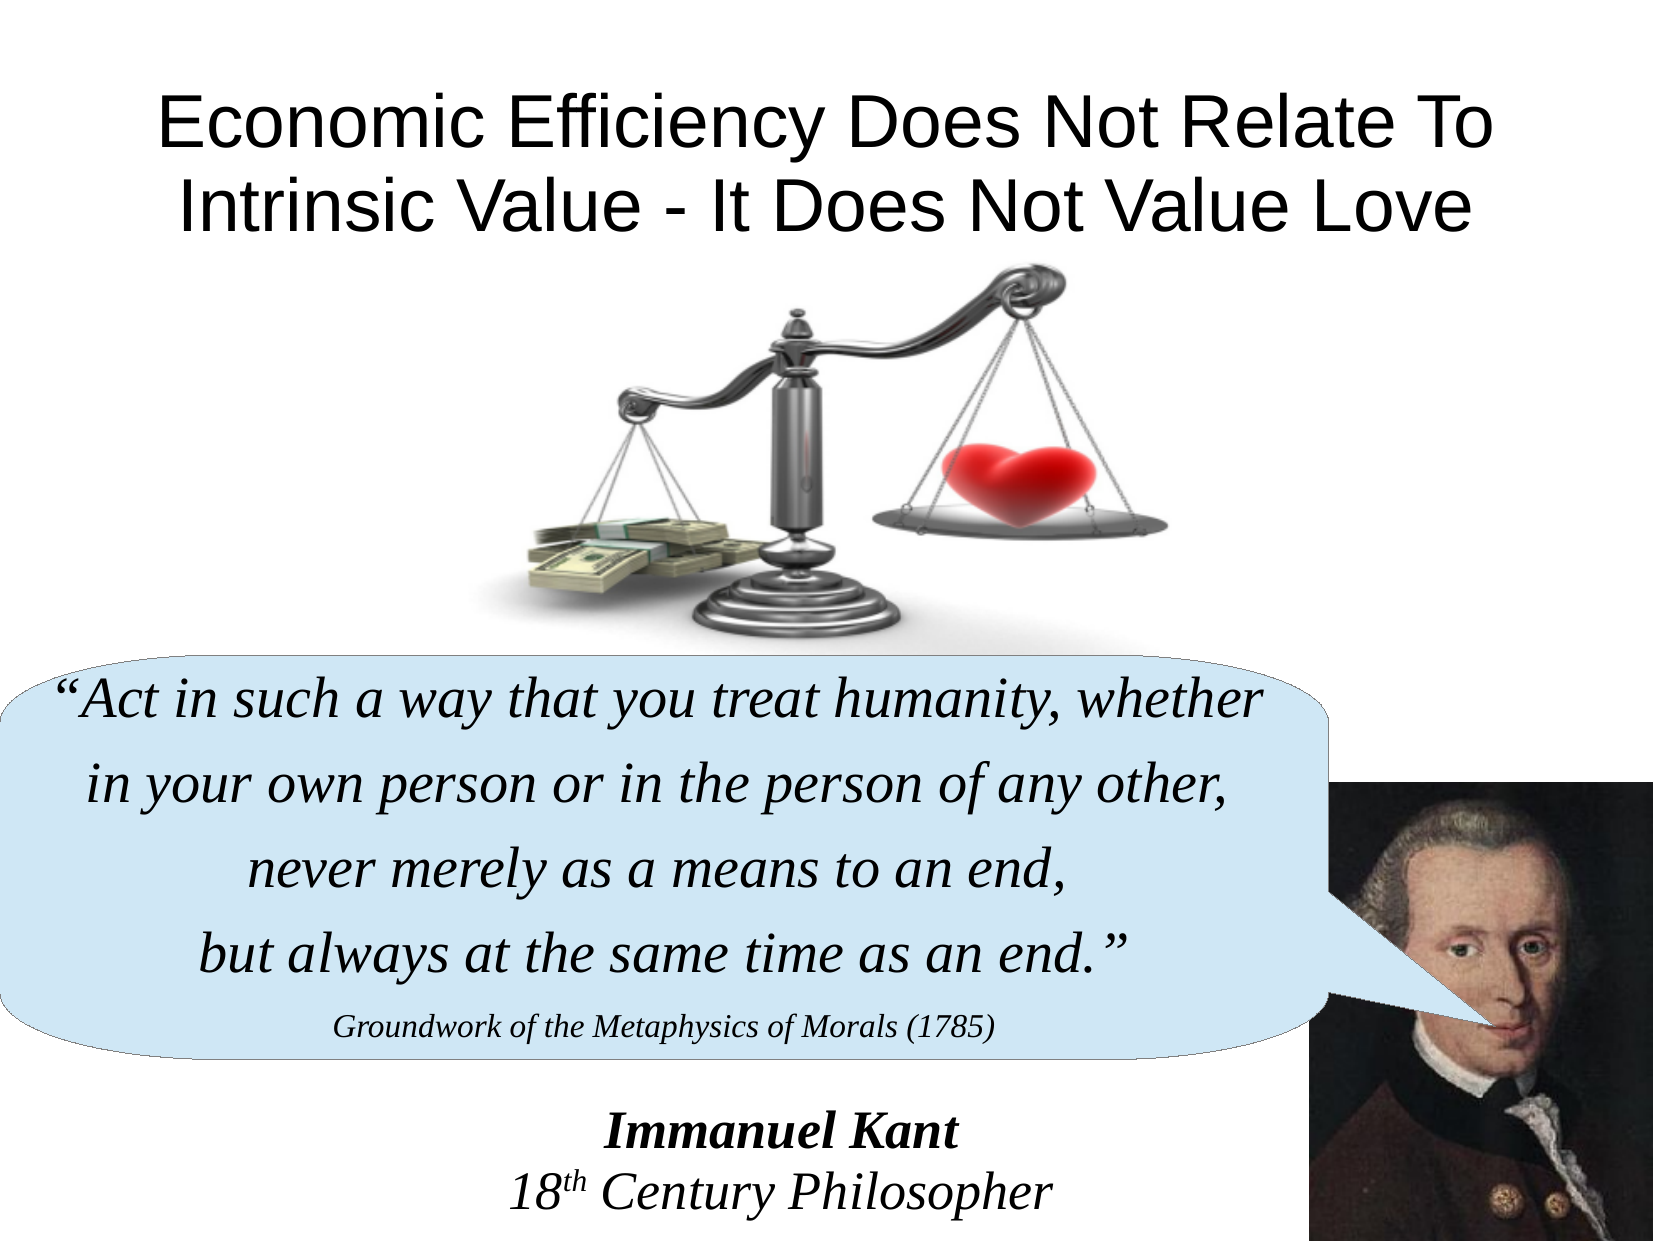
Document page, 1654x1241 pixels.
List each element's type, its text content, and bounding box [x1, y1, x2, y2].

picture [1309, 782, 1653, 1241]
text_box “Act in such a way that you treat humanity, whether in your own person or in the person of any other, never merely as a means to an end, but always at the same time as an end.” Groundwork of the Metaphysics of Morals (1785) [0, 655, 1496, 1060]
text_box Economic Efficiency Does Not Relate To Intrinsic Value - It Does Not Value Love [0, 79, 1653, 248]
picture [467, 248, 1300, 688]
text_box Immanuel Kant 18th Century Philosopher [179, 1093, 1309, 1223]
